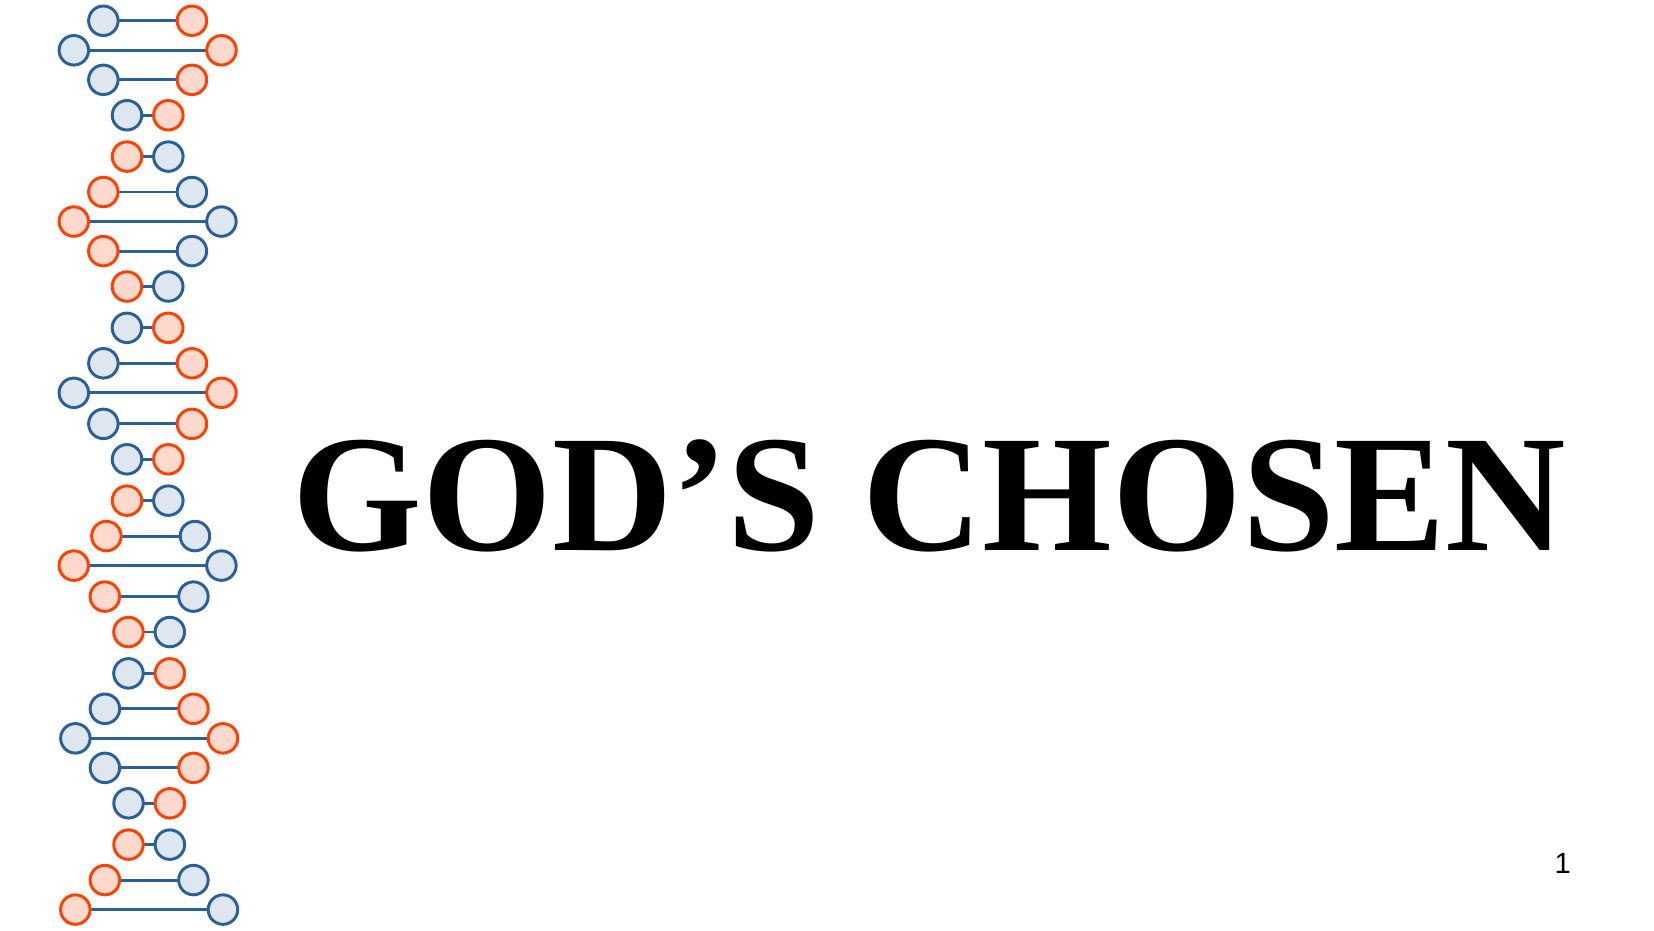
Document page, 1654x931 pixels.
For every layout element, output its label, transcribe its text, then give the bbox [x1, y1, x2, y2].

subtitle GOD’S CHOSEN [265, 224, 1595, 764]
